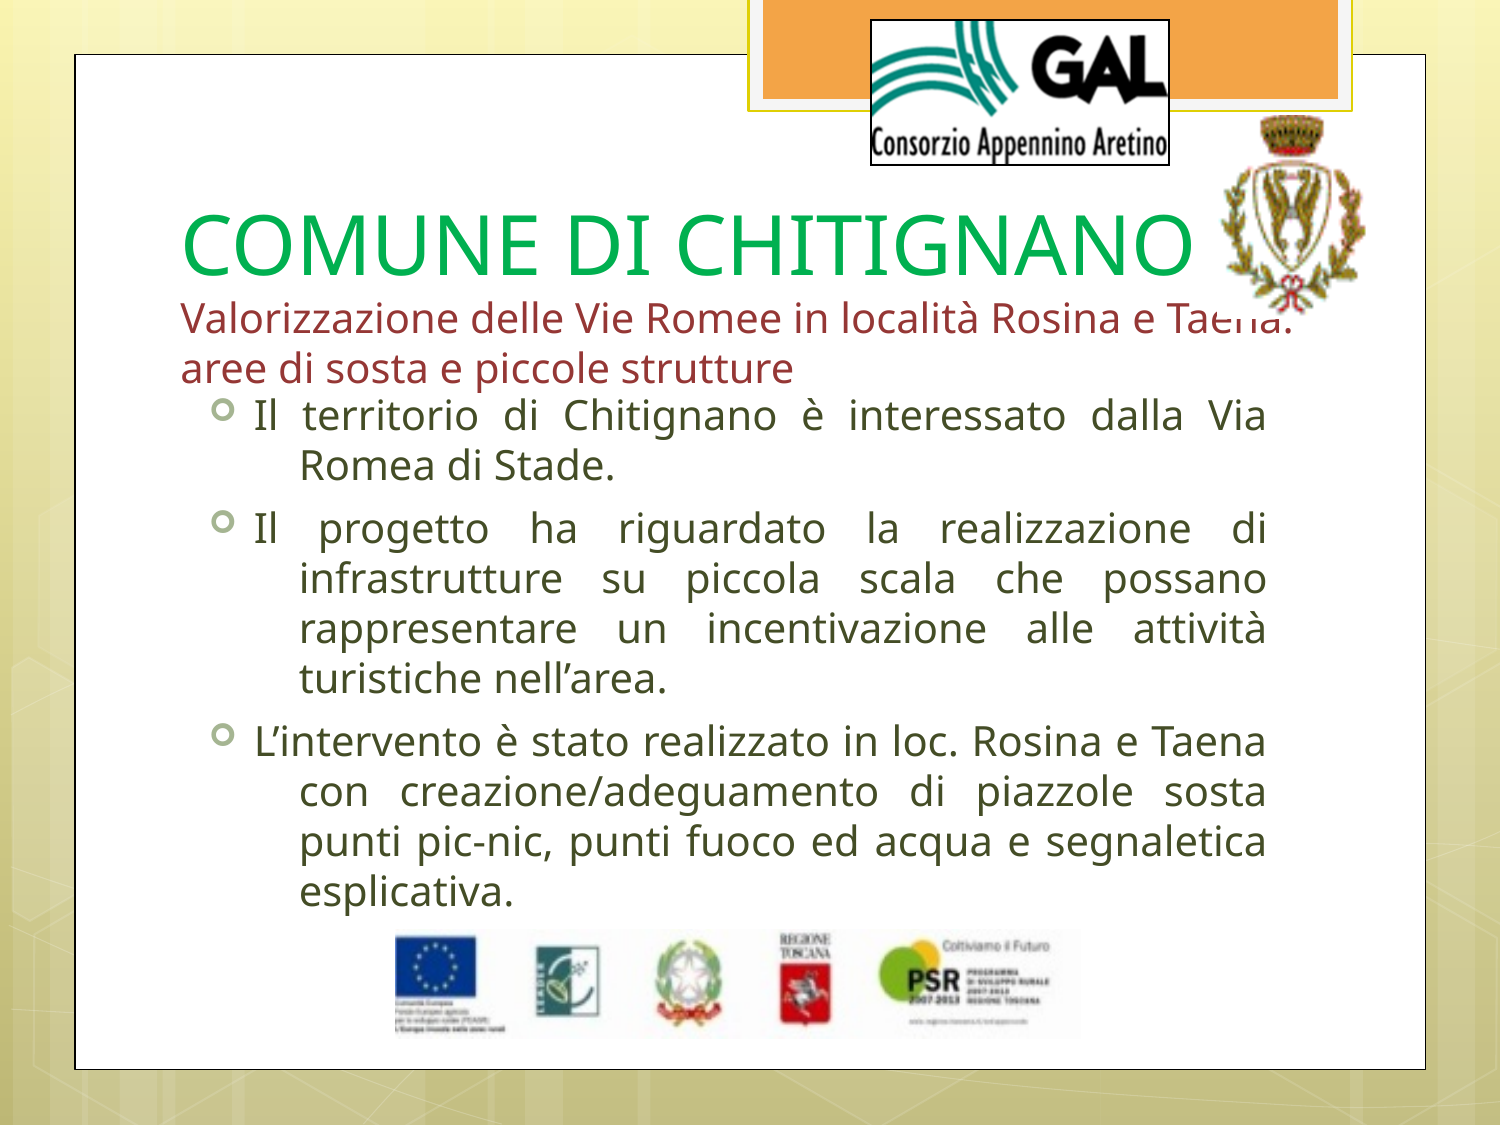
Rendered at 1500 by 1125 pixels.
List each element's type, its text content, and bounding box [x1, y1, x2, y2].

picture [870, 19, 1170, 166]
title COMUNE DI CHITIGNANO Valorizzazione delle Vie Romee in località Rosina e Taena: aree di sosta e piccole strutture [165, 184, 1318, 372]
picture [1217, 115, 1413, 319]
picture [395, 929, 1081, 1039]
list Il territorio di Chitignano è interessato dalla Via Romea di Stade. Il progetto ha riguardato la realizzazione di infrastrutture su piccola scala che possano rappresentare un incentivazione alle attività turistiche nell’area. L’intervento è stato realizzato in loc. Rosina e Taena con creazione/adeguamento di piazzole sosta punti pic-nic, punti fuoco ed acqua e segnaletica esplicativa. [171, 381, 1283, 953]
